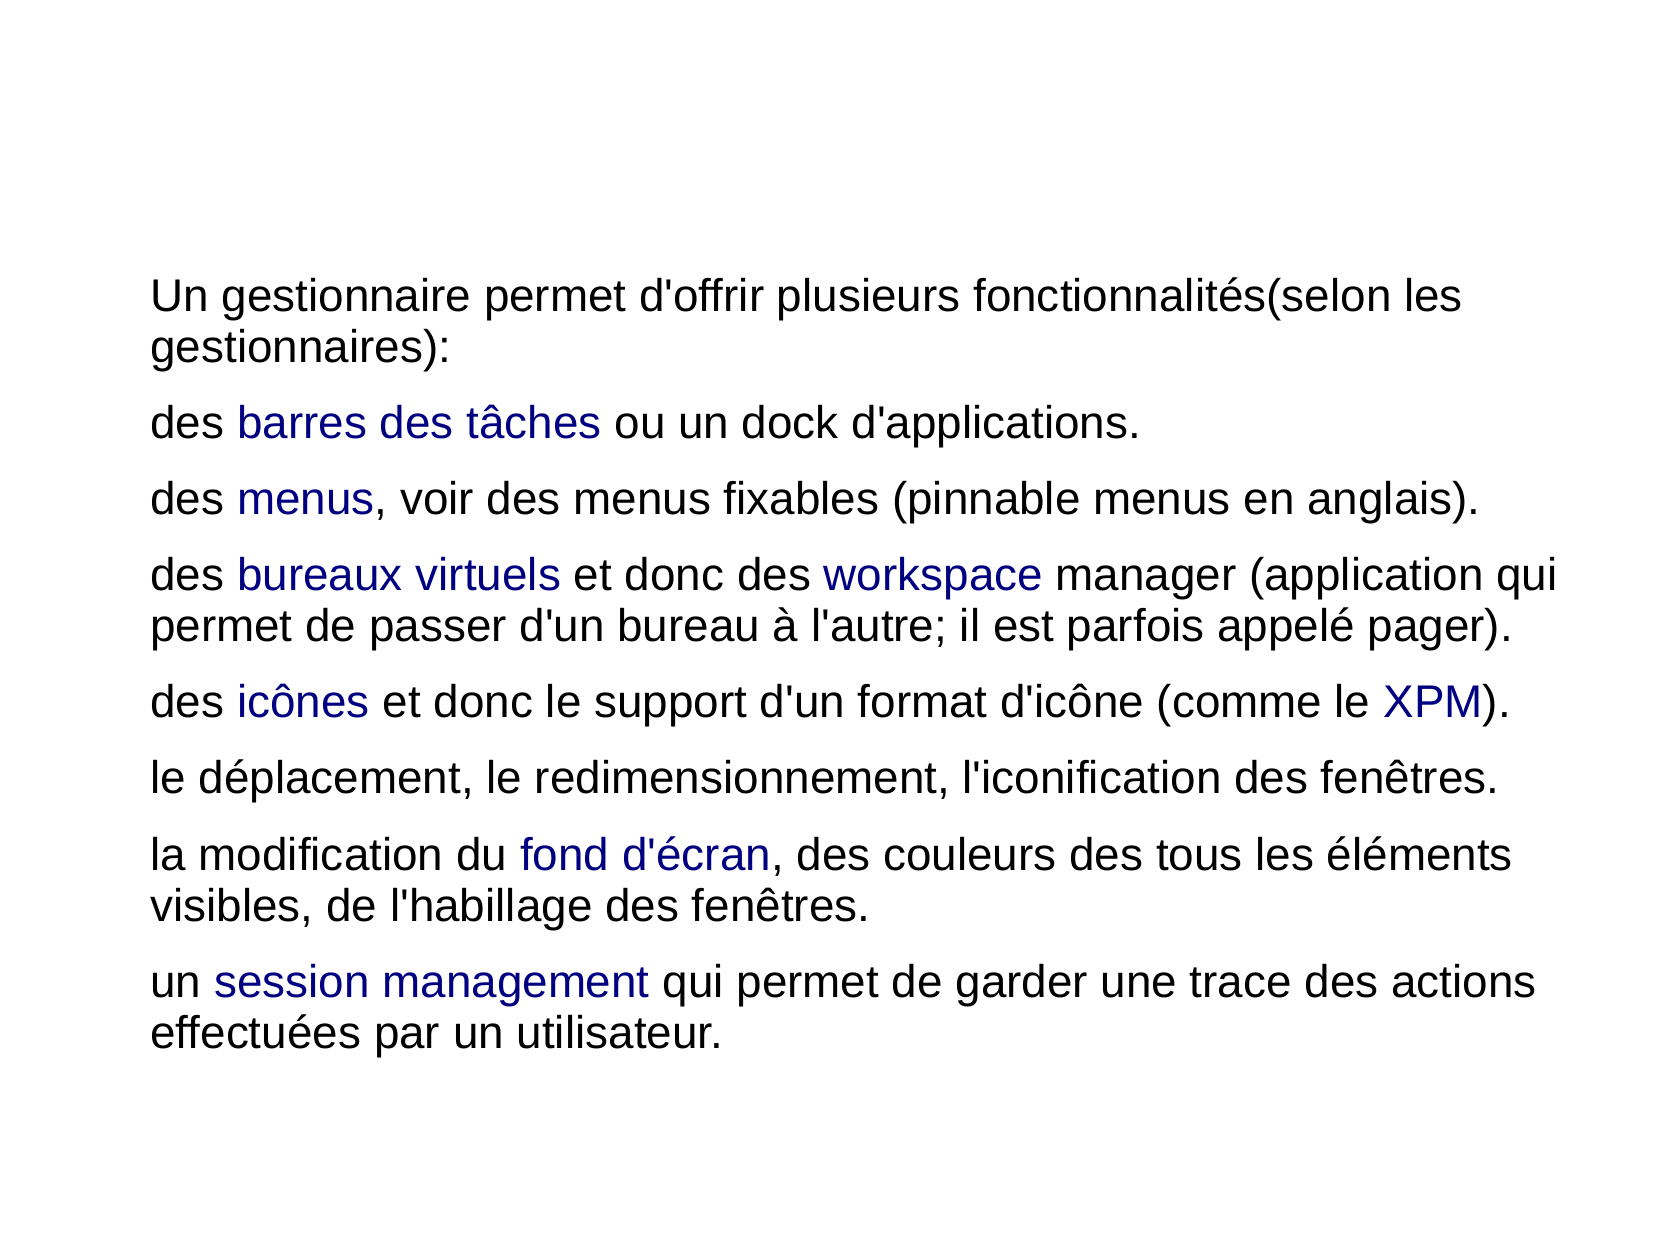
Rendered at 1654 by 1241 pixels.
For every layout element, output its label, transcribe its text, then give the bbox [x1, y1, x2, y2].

text_box Un gestionnaire permet d'offrir plusieurs fonctionnalités(selon les gestionnaires): des barres des tâches ou un dock d'applications. des menus, voir des menus fixables (pinnable menus en anglais). des bureaux virtuels et donc des workspace manager (application qui permet de passer d'un bureau à l'autre; il est parfois appelé pager). des icônes et donc le support d'un format d'icône (comme le XPM). le déplacement, le redimensionnement, l'iconification des fenêtres. la modification du fond d'écran, des couleurs des tous les éléments visibles, de l'habillage des fenêtres. un session management qui permet de garder une trace des actions effectuées par un utilisateur. [135, 262, 1625, 1114]
